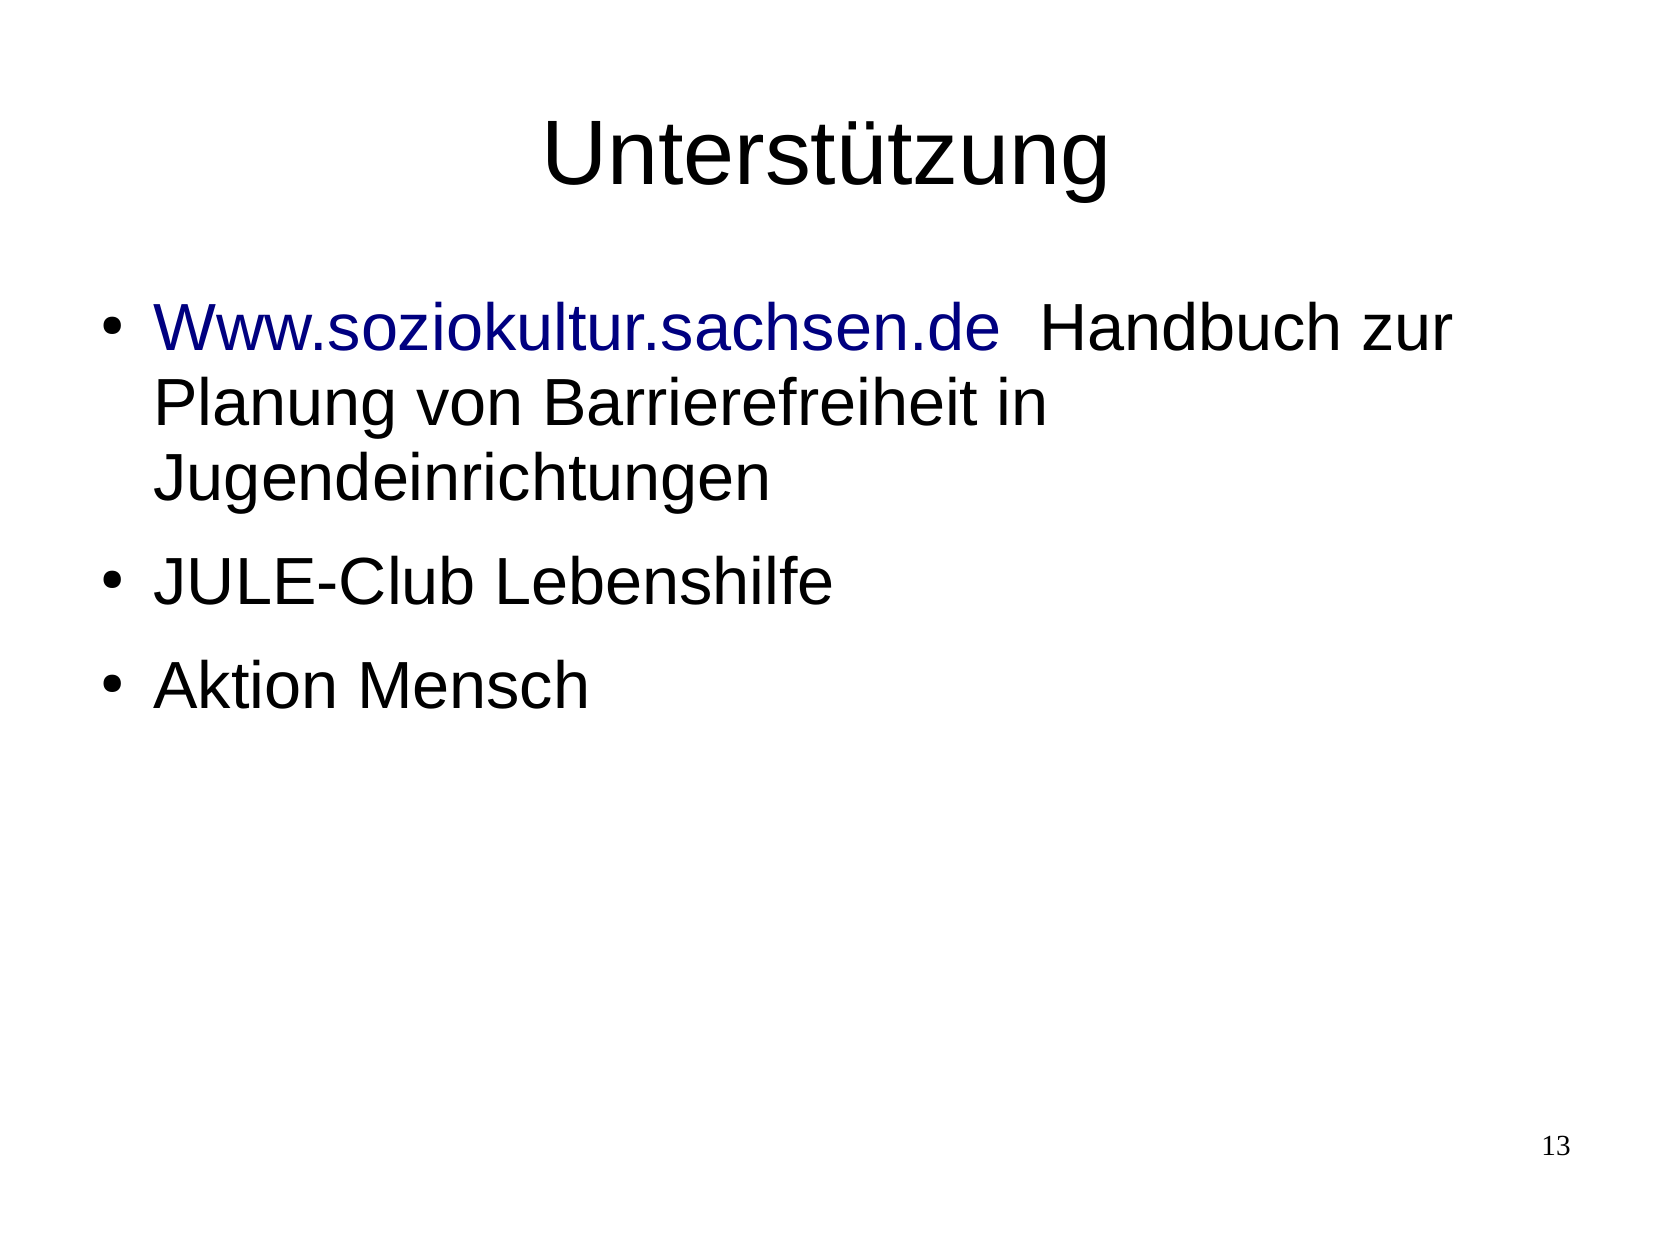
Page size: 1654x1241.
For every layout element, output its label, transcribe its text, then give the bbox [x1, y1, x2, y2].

list Www.soziokultur.sachsen.de Handbuch zur Planung von Barrierefreiheit in Jugendeinrichtungen JULE-Club Lebenshilfe Aktion Mensch [82, 290, 1571, 1010]
title Unterstützung [82, 49, 1571, 257]
